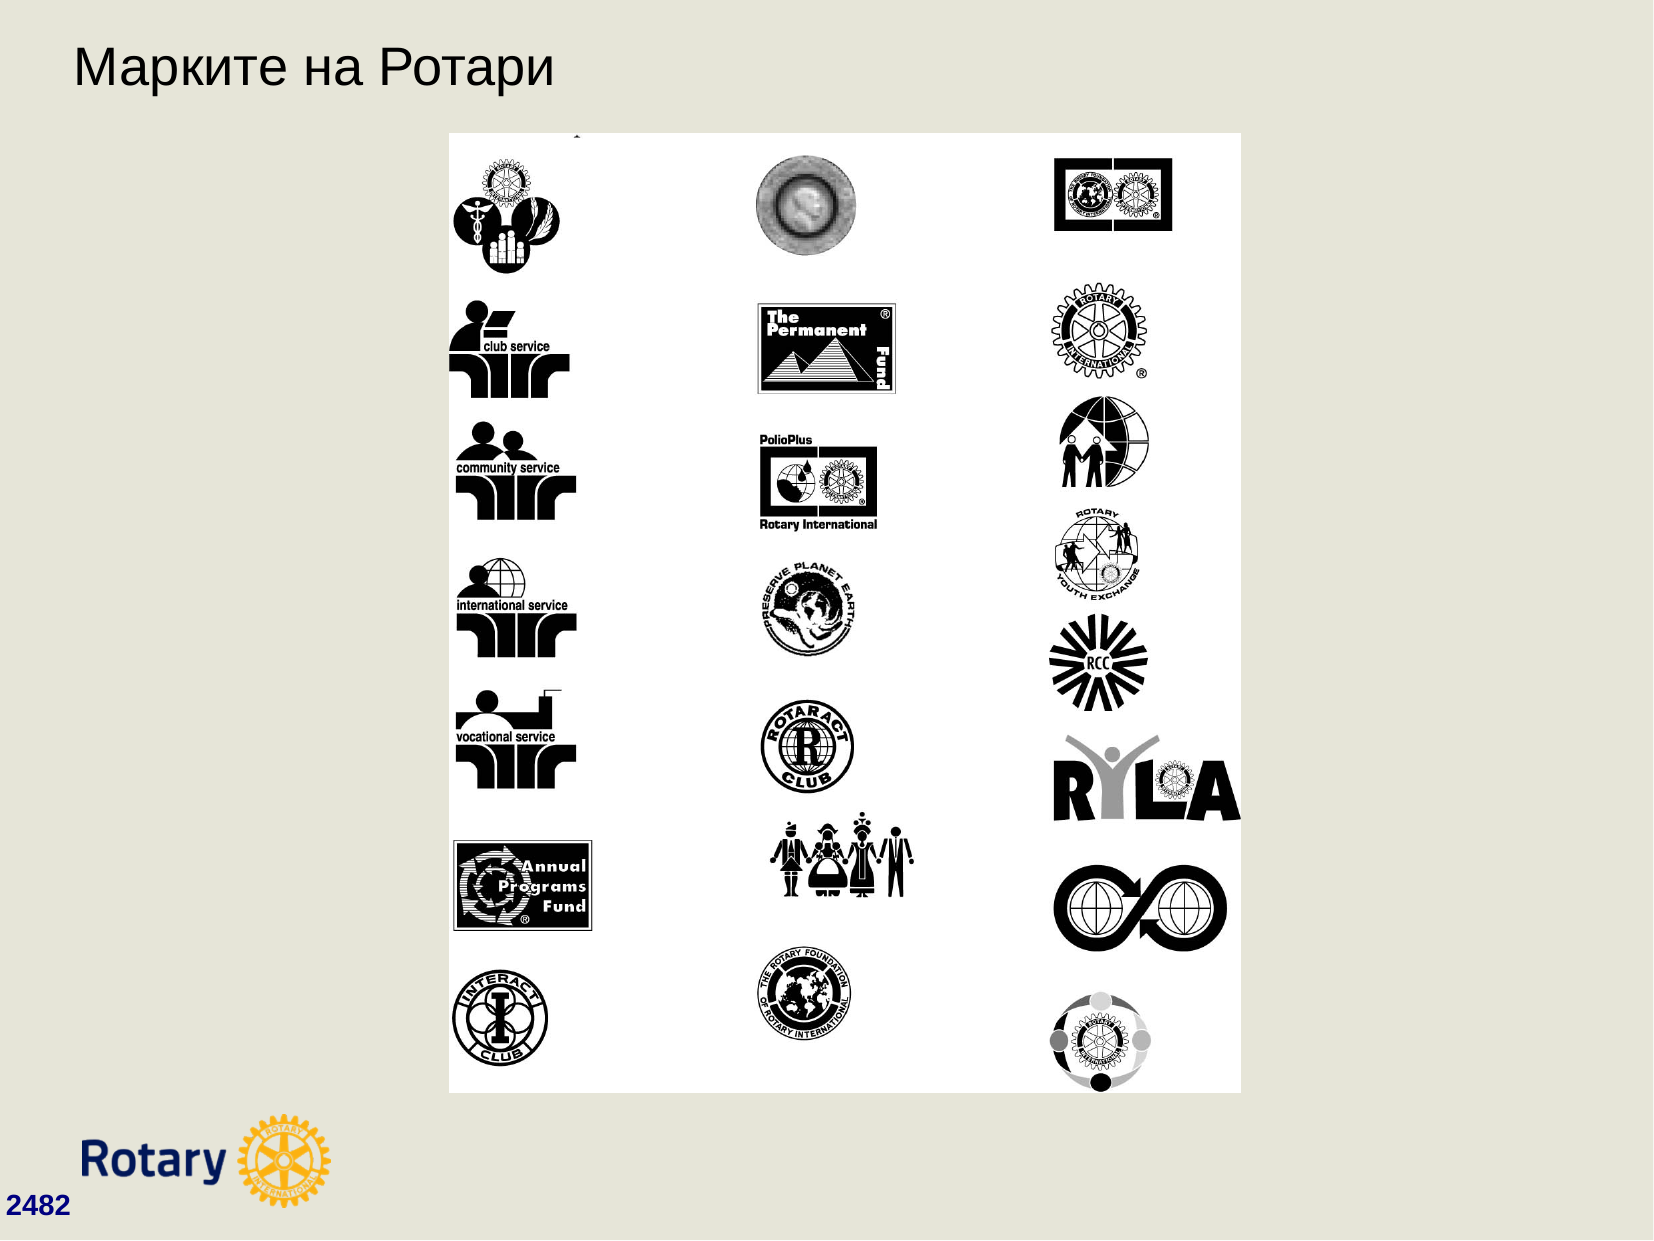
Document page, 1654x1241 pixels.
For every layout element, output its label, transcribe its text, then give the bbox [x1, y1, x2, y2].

text_box Марките на Ротари [59, 29, 1359, 119]
picture [449, 133, 1241, 1093]
